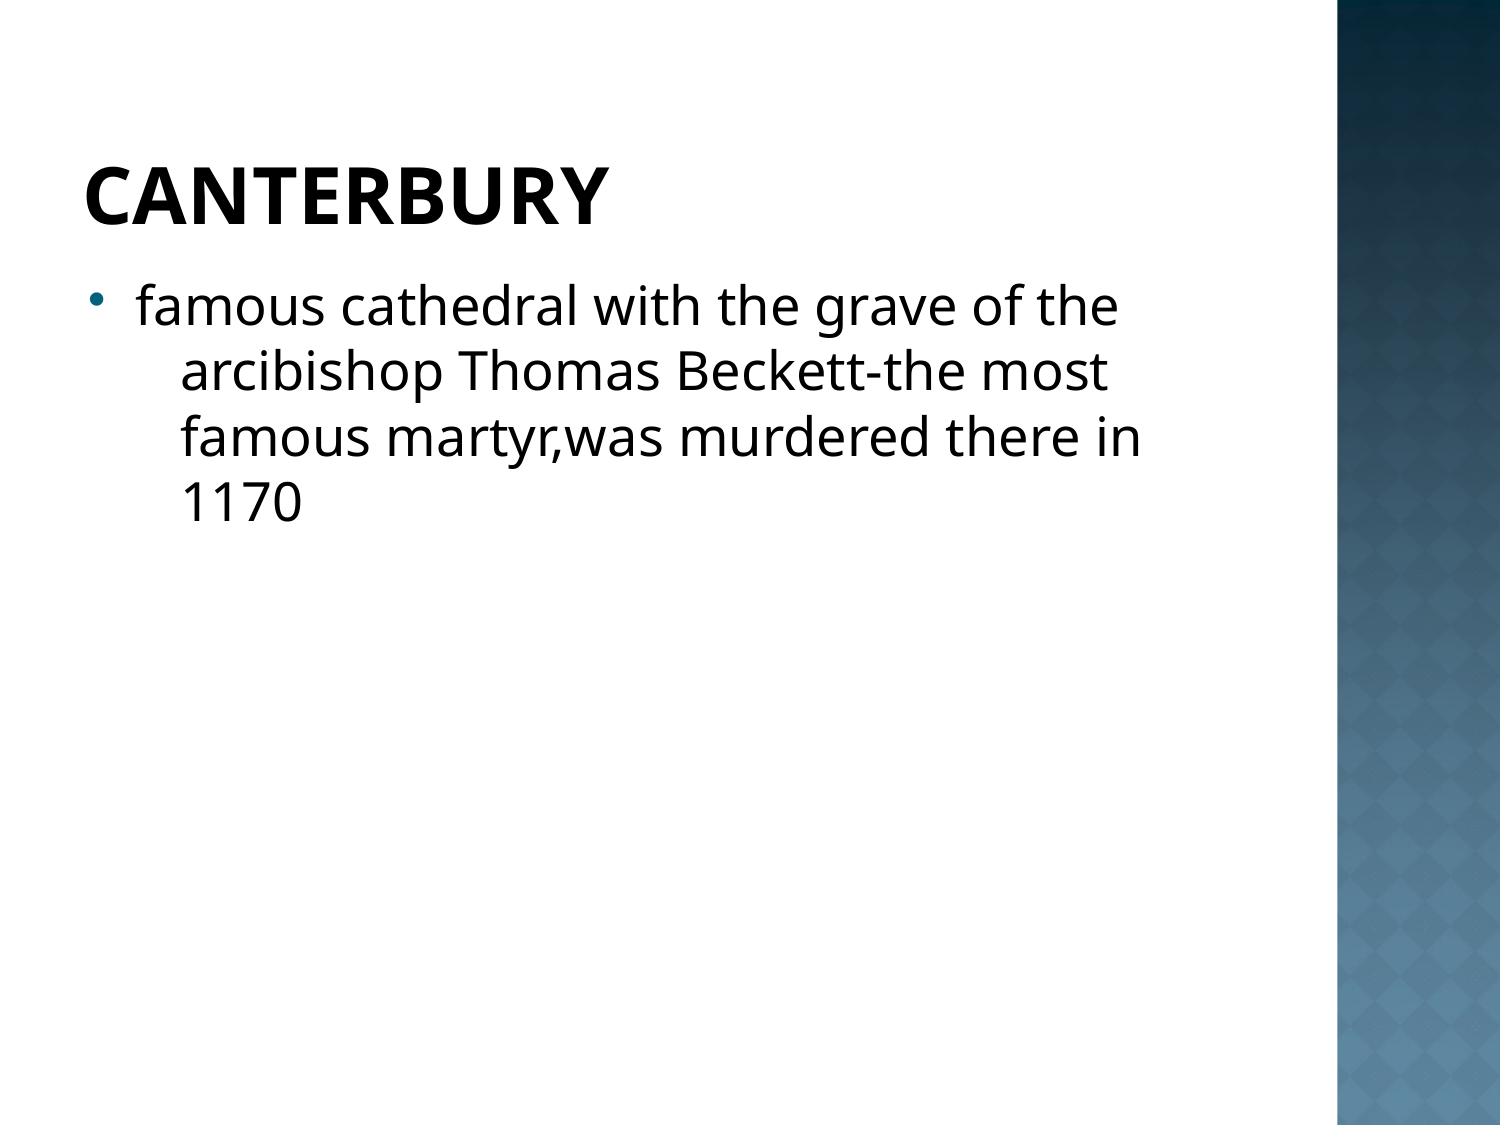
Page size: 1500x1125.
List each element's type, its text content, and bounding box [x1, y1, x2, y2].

list famous cathedral with the grave of the arcibishop Thomas Beckett-the most famous martyr,was murdered there in 1170 [75, 264, 1263, 1060]
title Canterbury [75, 52, 1263, 240]
